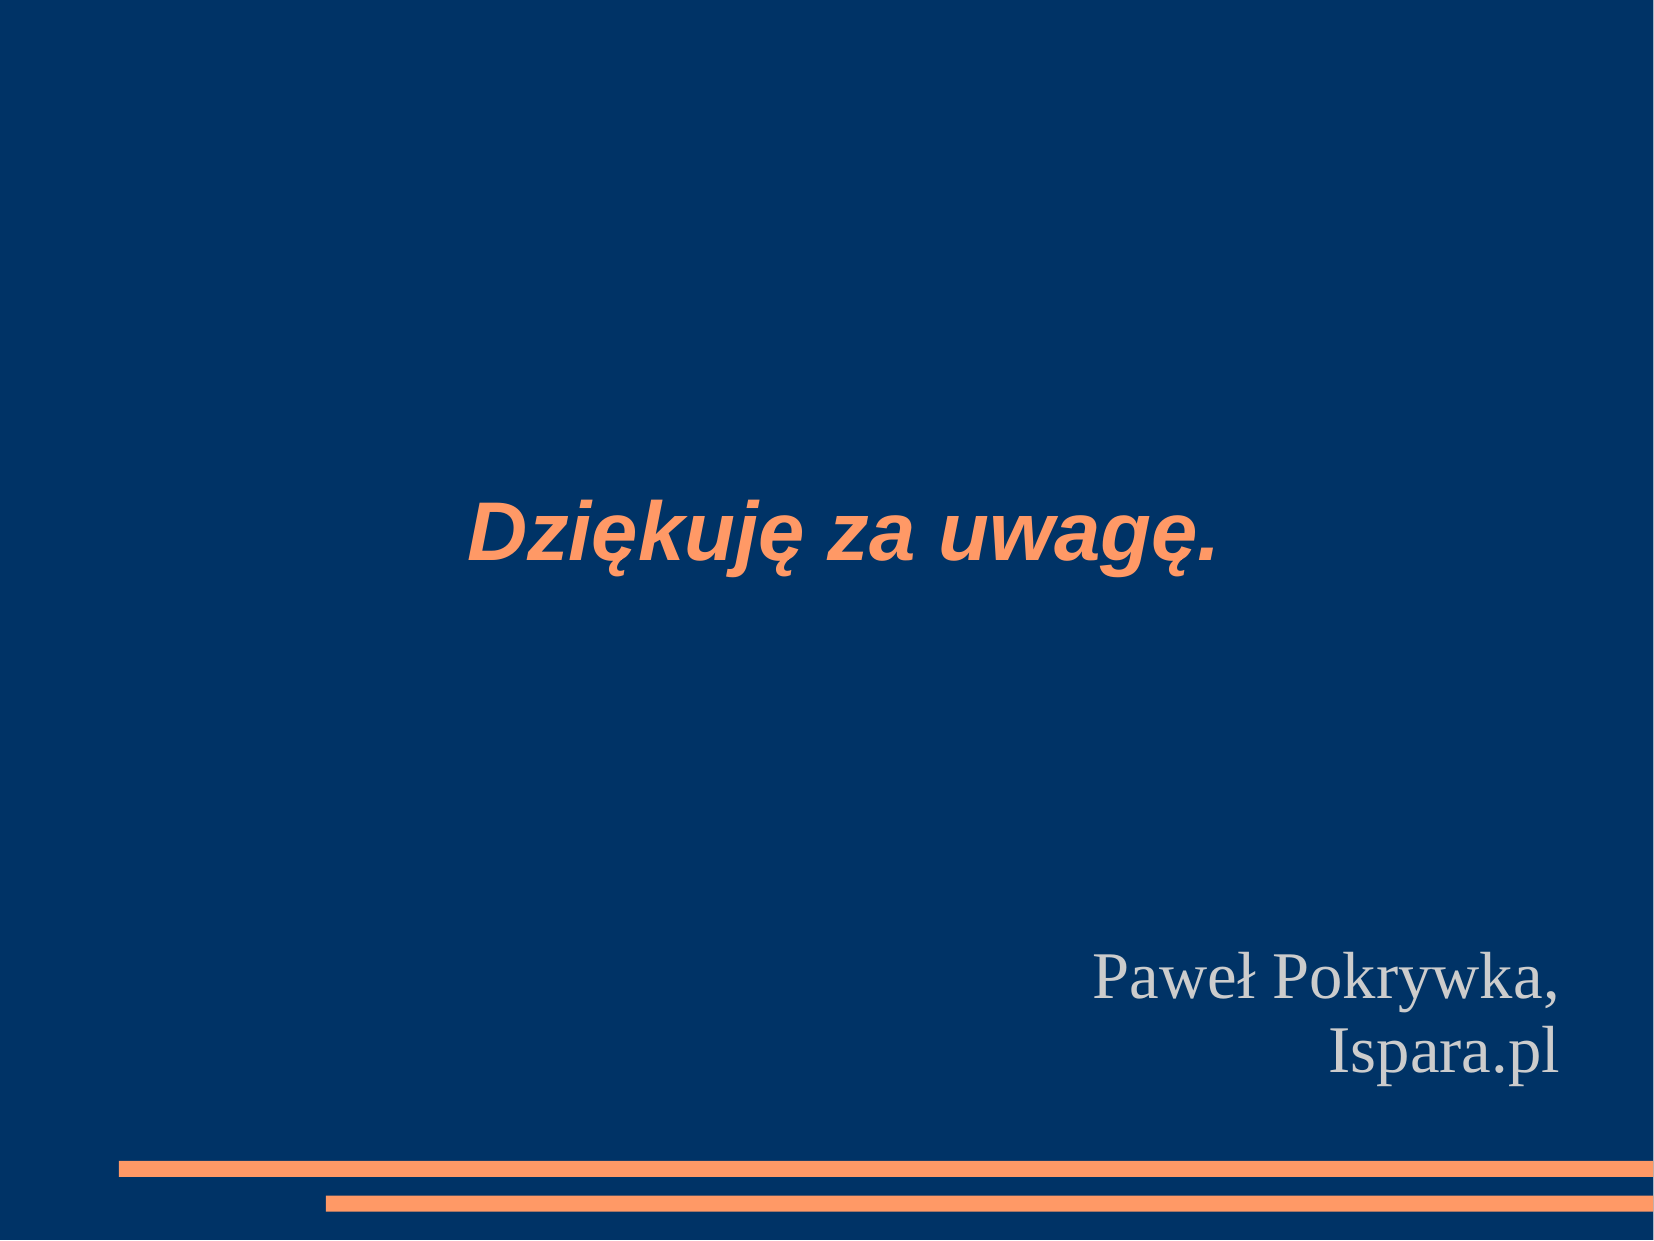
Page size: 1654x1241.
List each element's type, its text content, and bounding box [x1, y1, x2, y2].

subtitle Paweł Pokrywka, Ispara.pl [118, 826, 1561, 1125]
title Dziękuję za uwagę. [123, 265, 1565, 798]
